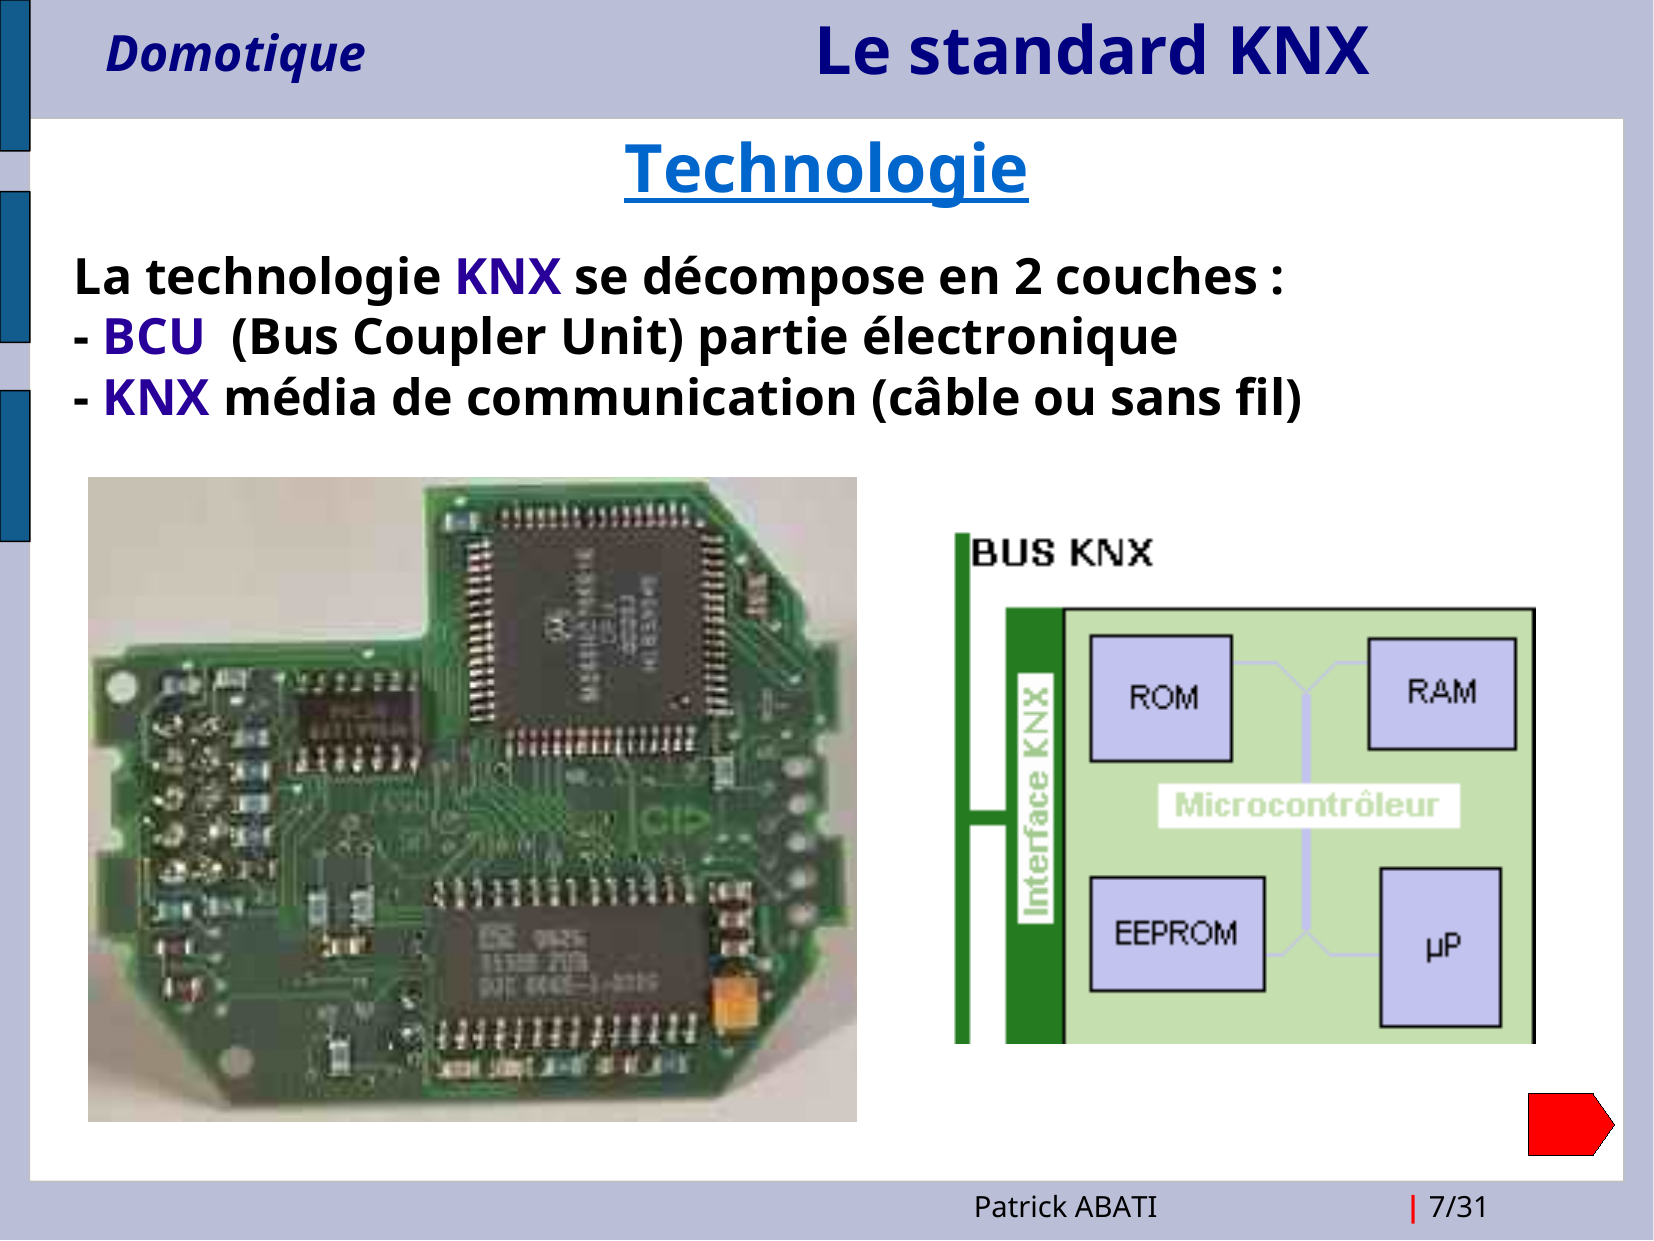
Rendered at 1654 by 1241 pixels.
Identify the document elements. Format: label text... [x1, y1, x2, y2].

text_box [1528, 1093, 1615, 1156]
picture [944, 531, 1536, 1044]
picture [88, 477, 857, 1122]
text_box Technologie [29, 118, 1624, 215]
text_box La technologie KNX se décompose en 2 couches : - BCU (Bus Coupler Unit) partie électronique - KNX média de communication (câble ou sans fil) [59, 236, 1595, 433]
